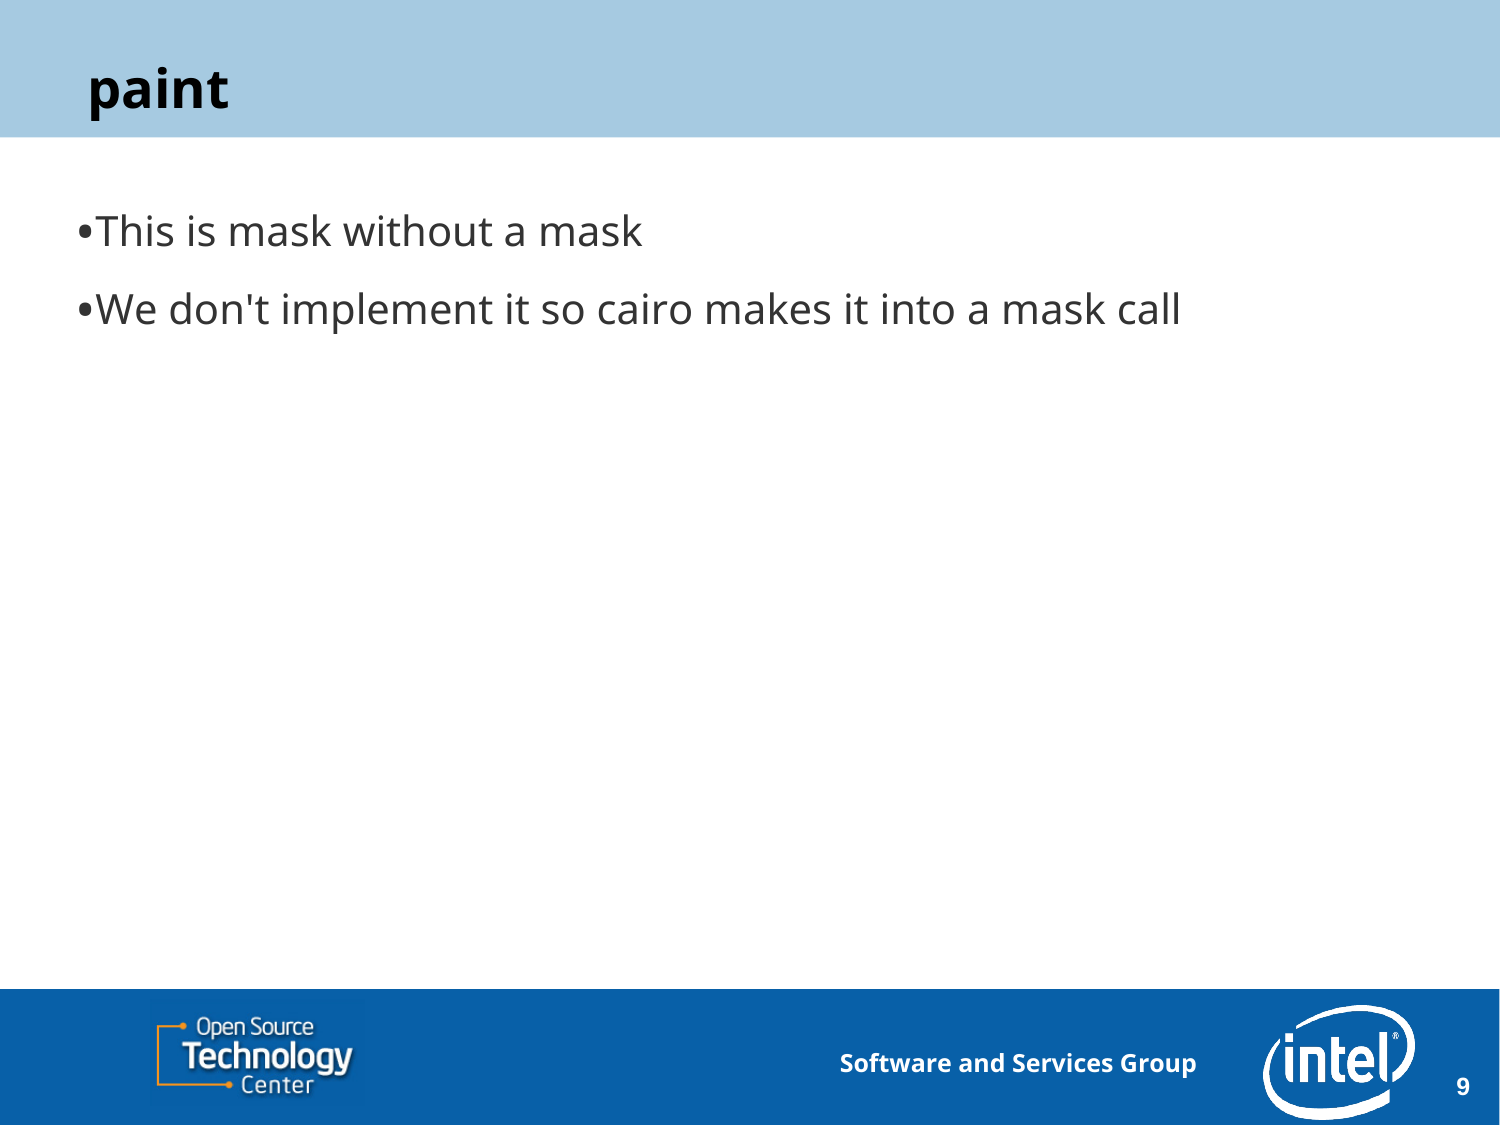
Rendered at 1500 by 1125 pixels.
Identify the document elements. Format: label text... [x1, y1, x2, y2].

picture [150, 999, 365, 1106]
title paint [87, 44, 1446, 131]
picture [1263, 1005, 1415, 1120]
list This is mask without a mask We don't implement it so cairo makes it into a mask call [74, 202, 1425, 930]
